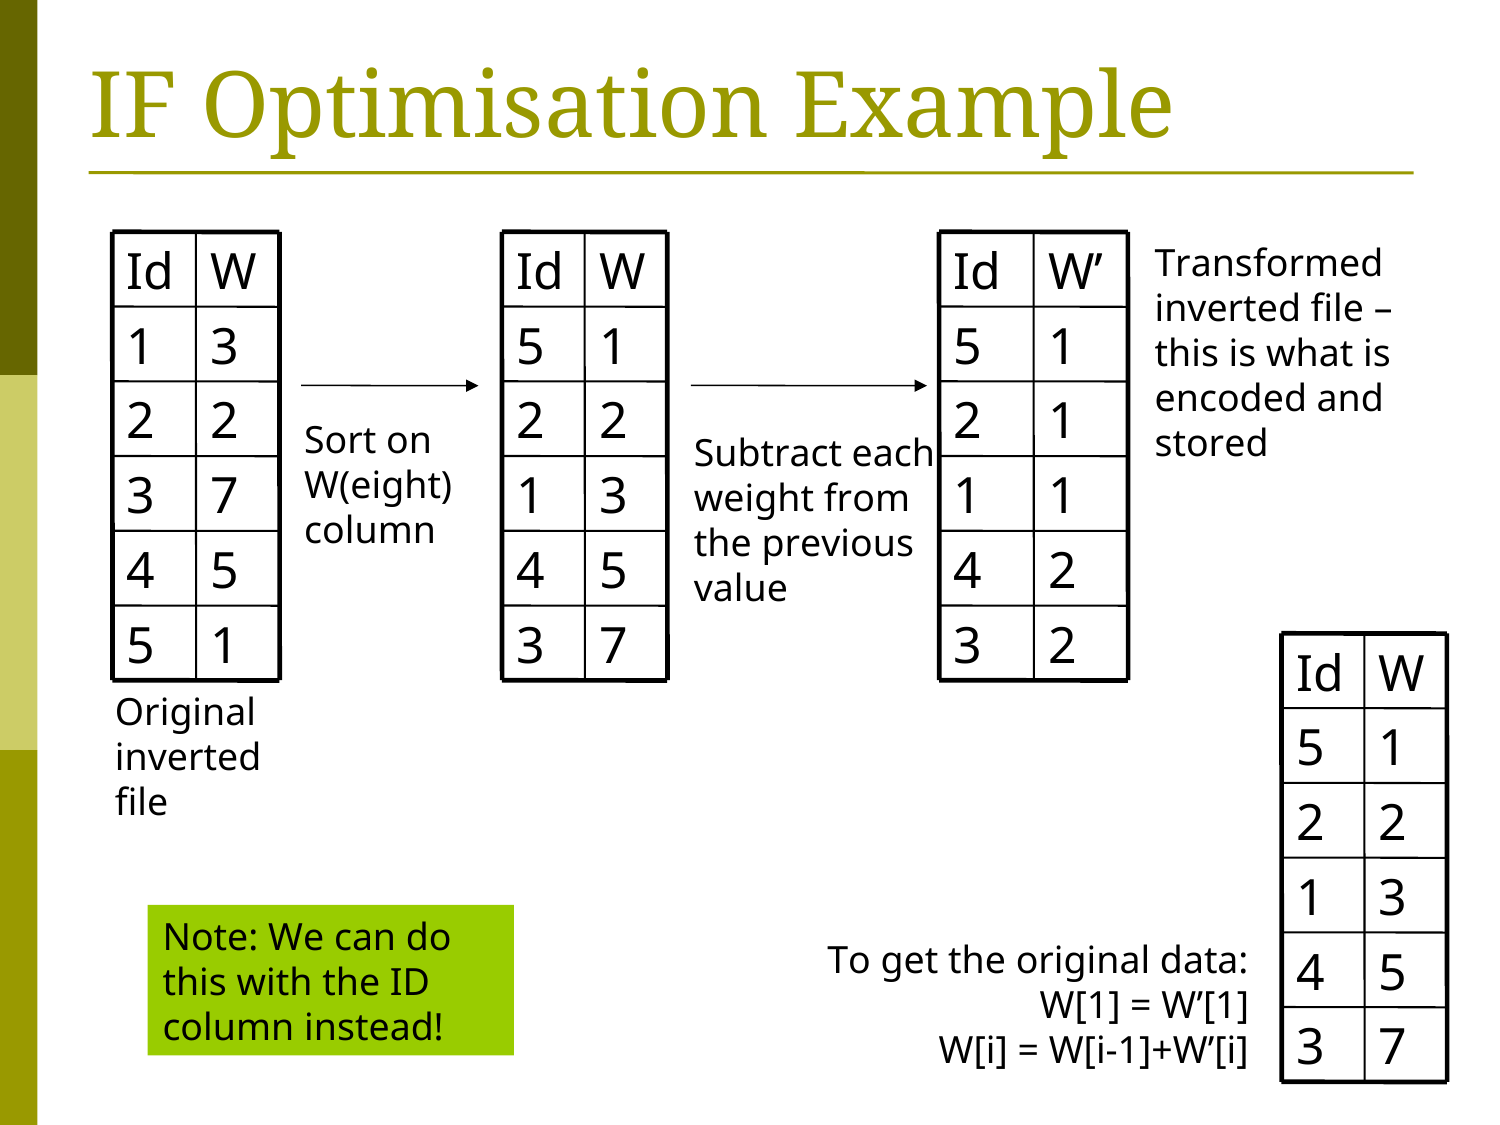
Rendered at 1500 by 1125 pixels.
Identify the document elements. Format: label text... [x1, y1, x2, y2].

text_box 2 [1284, 784, 1363, 856]
text_box 3 [1366, 859, 1444, 931]
text_box 2 [197, 383, 277, 455]
text_box 5 [942, 308, 1032, 380]
text_box W [586, 235, 664, 305]
text_box 3 [115, 458, 194, 529]
text_box Original inverted file [100, 680, 302, 832]
text_box 3 [505, 607, 583, 678]
text_box 4 [1285, 934, 1363, 1006]
text_box 1 [586, 308, 664, 380]
text_box 2 [505, 383, 583, 455]
text_box 5 [1366, 934, 1444, 1006]
text_box Note: We can do this with the ID column instead! [147, 904, 514, 1056]
text_box Transformed inverted file – this is what is encoded and stored [1139, 231, 1436, 473]
text_box 2 [115, 383, 194, 455]
title IF Optimisation Example [75, 45, 1426, 173]
text_box Subtract each weight from the previous value [679, 420, 955, 617]
text_box W [1366, 636, 1444, 707]
text_box 3 [1285, 1009, 1363, 1079]
text_box 2 [1035, 532, 1125, 604]
text_box 2 [1366, 784, 1444, 856]
text_box 4 [505, 532, 583, 604]
text_box 5 [1284, 710, 1363, 781]
text_box 1 [115, 308, 194, 380]
text_box 1 [198, 607, 277, 678]
text_box 7 [198, 458, 277, 529]
text_box 3 [197, 308, 277, 380]
text_box 1 [1366, 710, 1444, 782]
text_box Id [942, 235, 1032, 305]
text_box 1 [1035, 383, 1125, 455]
text_box W’ [1035, 235, 1125, 305]
text_box 4 [959, 558, 971, 576]
text_box 3 [586, 458, 665, 529]
text_box 7 [1366, 1009, 1444, 1079]
text_box 7 [586, 607, 665, 678]
text_box 5 [505, 308, 583, 380]
text_box 1 [1284, 859, 1363, 931]
text_box 5 [586, 532, 665, 604]
text_box 2 [1035, 607, 1125, 678]
text_box 5 [198, 532, 277, 604]
text_box To get the original data: W[1] = W’[1] W[i] = W[i-1]+W’[i] [773, 928, 1264, 1080]
text_box 1 [955, 458, 1032, 529]
text_box 1 [1035, 308, 1125, 380]
text_box 2 [942, 383, 1032, 455]
text_box 4 [115, 532, 195, 604]
text_box Id [1284, 636, 1363, 707]
text_box 5 [115, 607, 195, 678]
text_box 1 [1035, 458, 1125, 529]
text_box Sort on W(eight) column [289, 408, 491, 560]
text_box Id [505, 235, 583, 305]
text_box 4 [955, 532, 1032, 604]
text_box 2 [586, 383, 664, 455]
text_box 1 [505, 458, 583, 529]
text_box 3 [942, 607, 1032, 678]
text_box W [197, 235, 277, 305]
text_box Id [115, 235, 194, 305]
